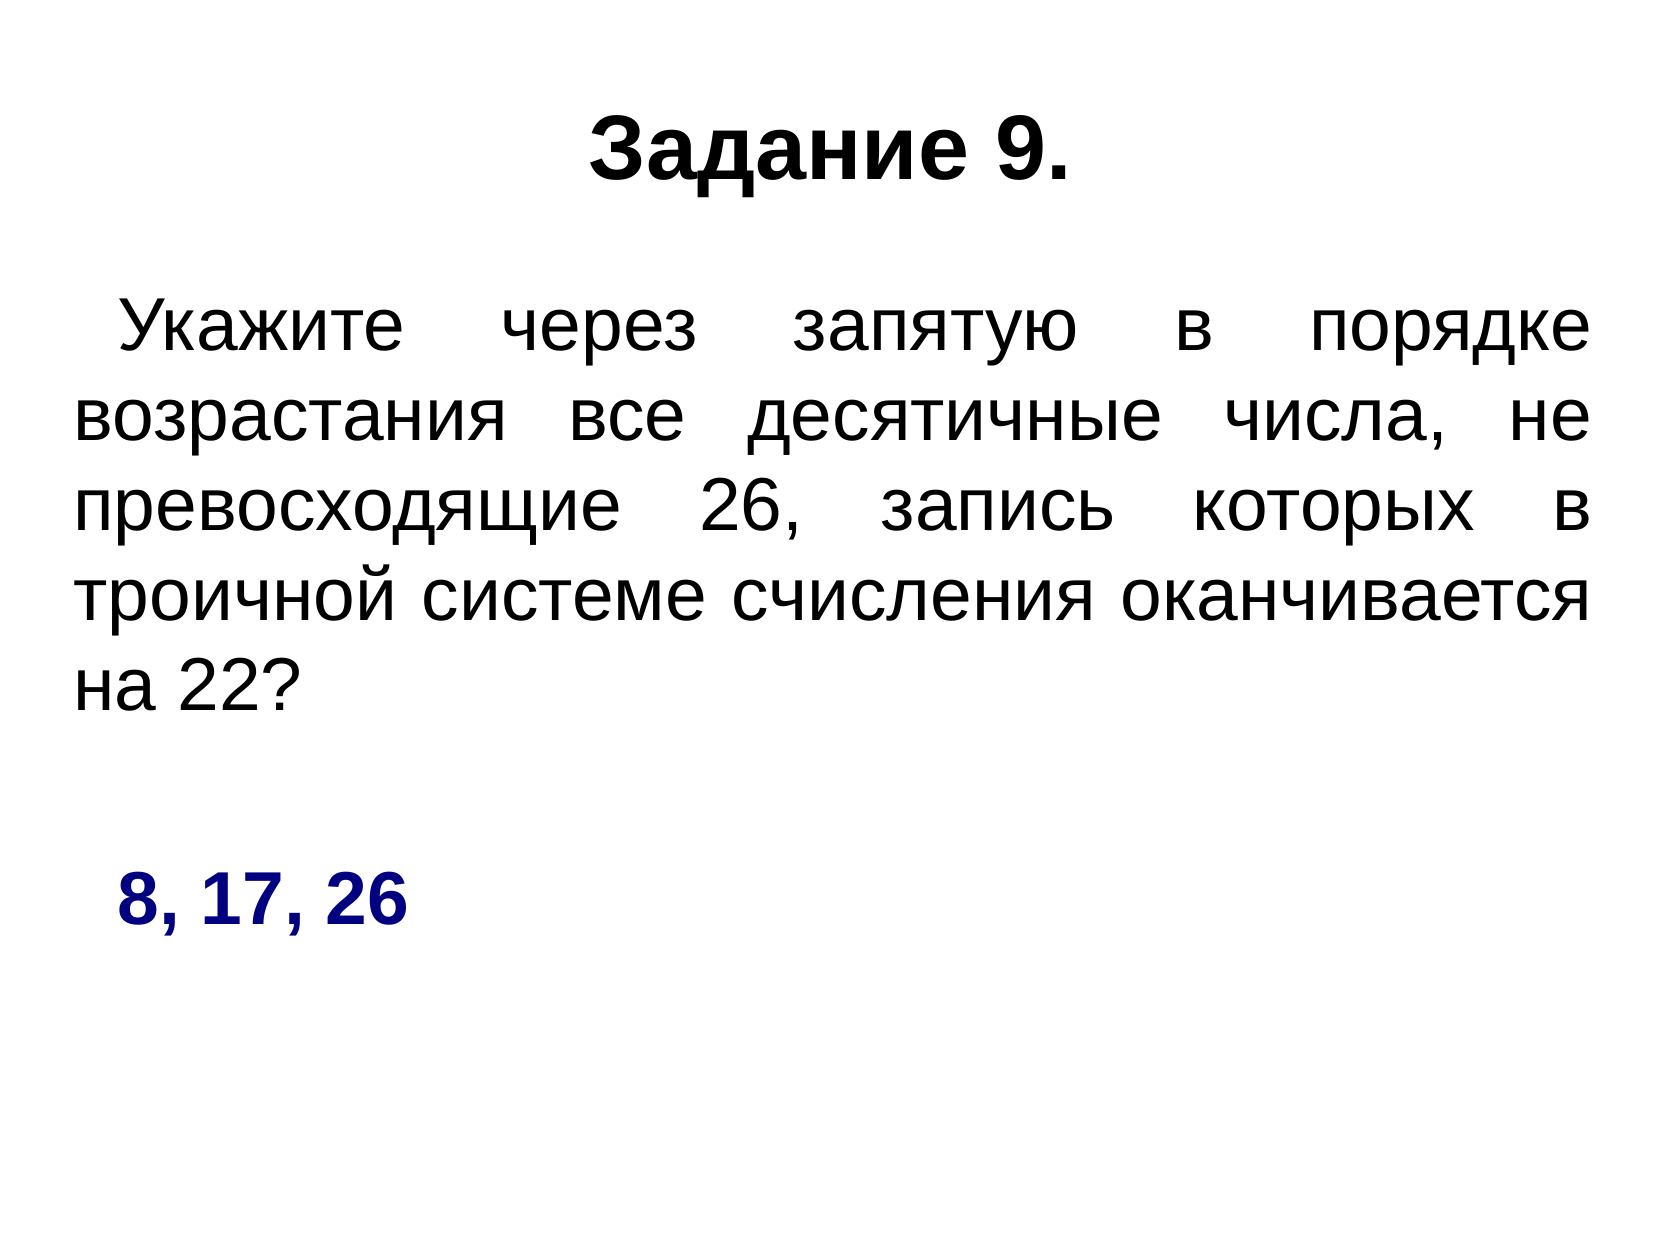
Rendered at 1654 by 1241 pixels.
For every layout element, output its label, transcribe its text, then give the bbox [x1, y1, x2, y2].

text_box Укажите через запятую в порядке возрастания все десятичные числа, не превосходящие 26, запись которых в троичной системе счисления оканчивается на 22? 8, 17, 26 [58, 268, 1609, 1194]
title Задание 9. [82, 68, 1571, 268]
